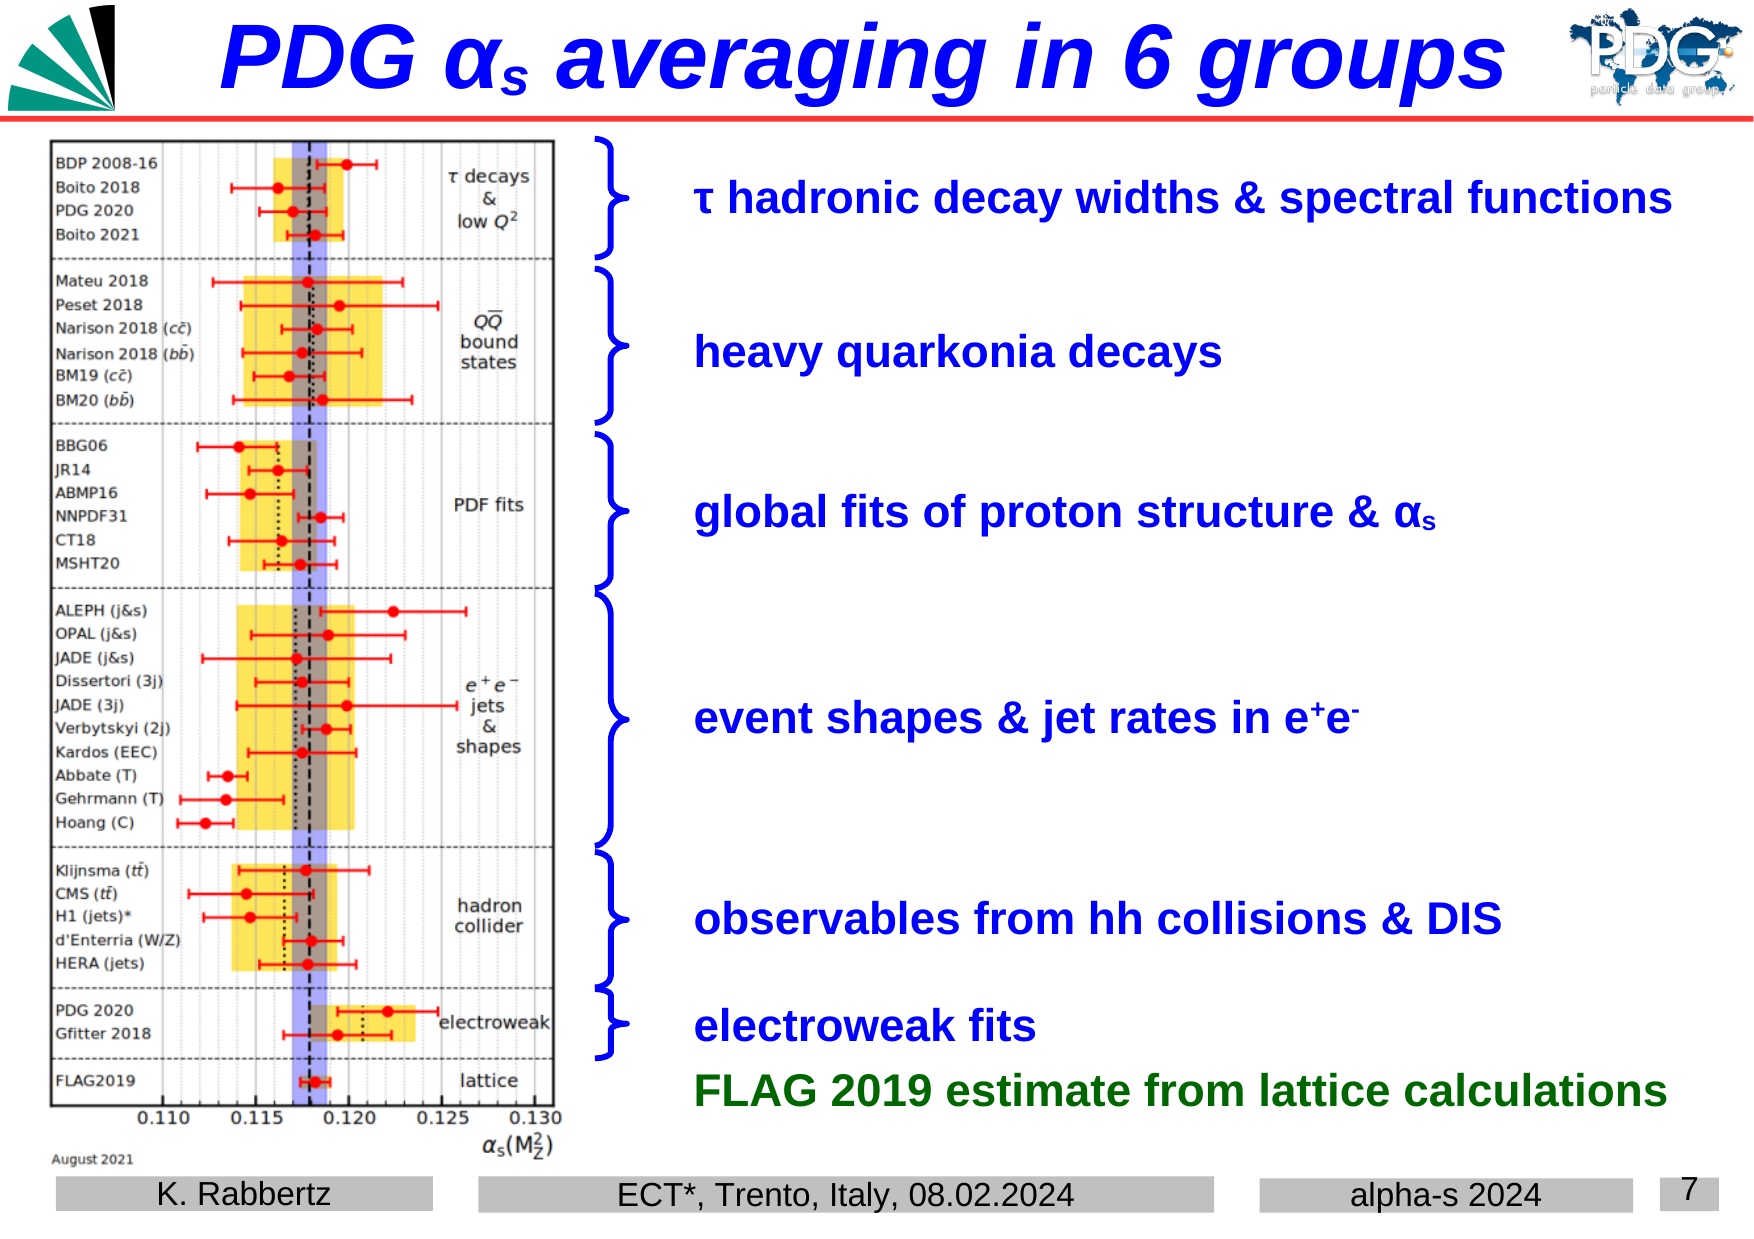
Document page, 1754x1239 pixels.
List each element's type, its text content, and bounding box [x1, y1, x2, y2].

text_box event shapes & jet rates in e+e- [681, 686, 1372, 750]
text_box observables from hh collisions & DIS [681, 887, 1516, 951]
text_box heavy quarkonia decays [681, 320, 1236, 384]
picture [8, 5, 115, 112]
picture [1606, 6, 1746, 108]
picture [40, 133, 571, 1174]
text_box electroweak fits [681, 993, 1050, 1057]
text_box τ hadronic decay widths & spectral functions [681, 166, 1687, 230]
text_box FLAG 2019 estimate from lattice calculations [681, 1058, 1682, 1122]
title PDG αs averaging in 6 groups [123, 0, 1606, 114]
text_box global fits of proton structure & αs [681, 479, 1449, 543]
